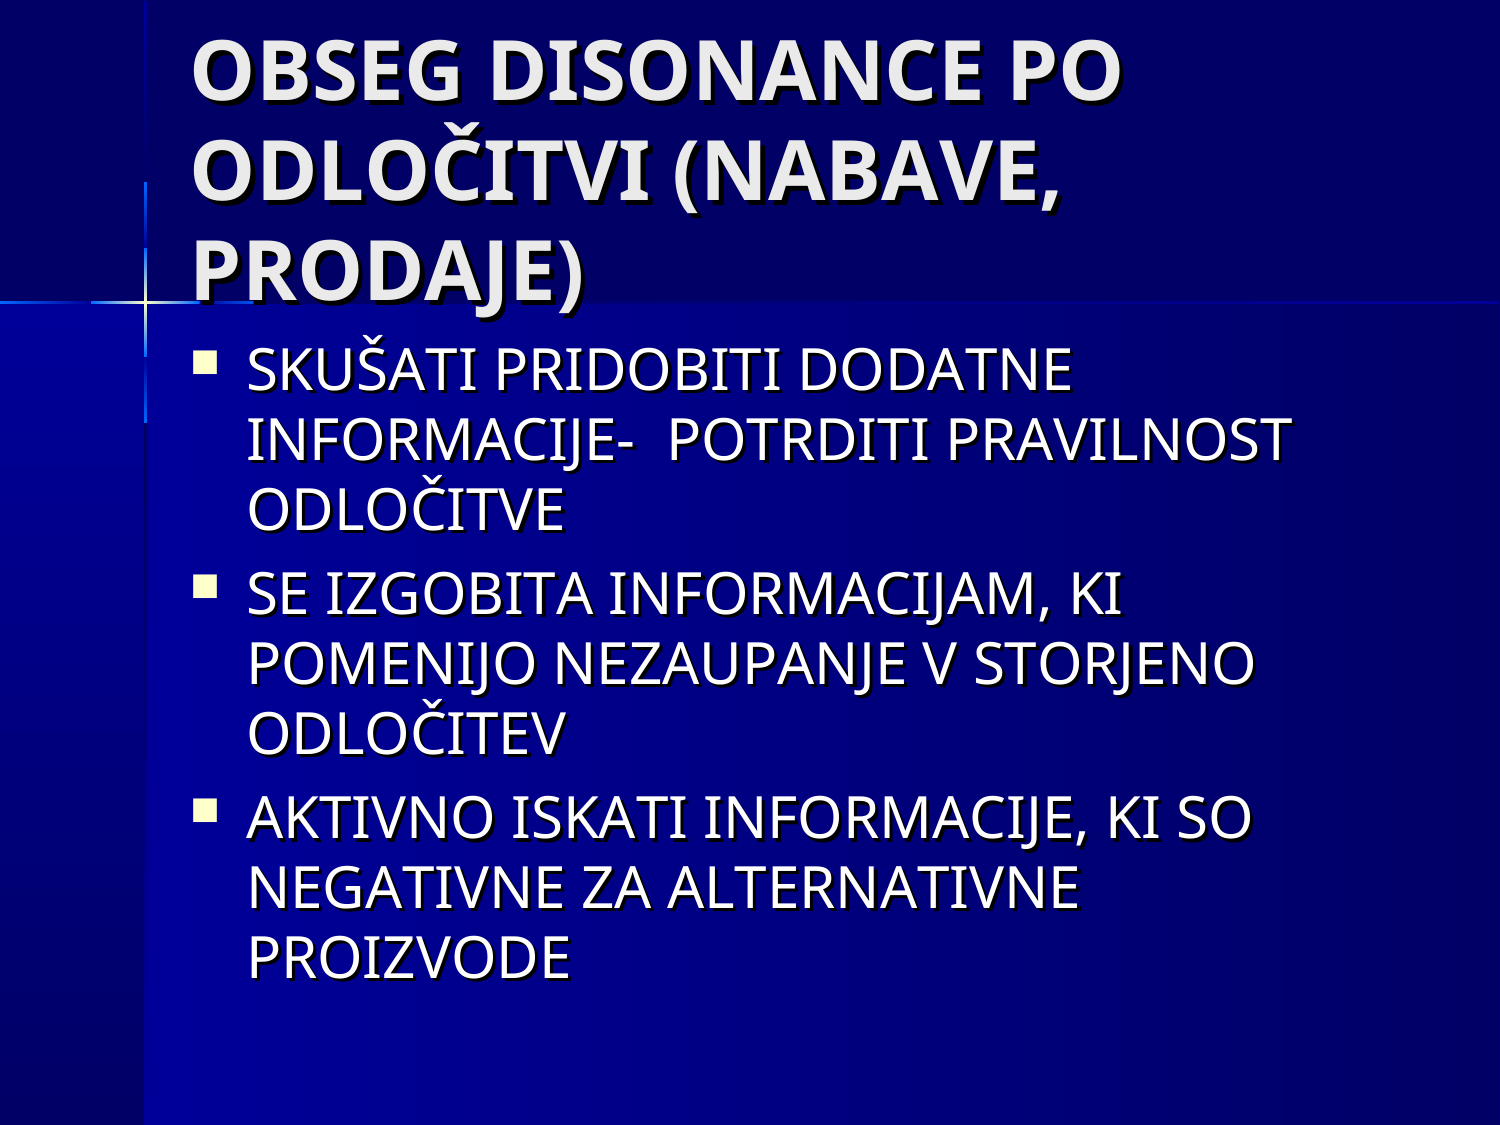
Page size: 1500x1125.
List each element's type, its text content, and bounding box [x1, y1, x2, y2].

title OBSEG DISONANCE PO ODLOČITVI (NABAVE, PRODAJE) [174, 49, 1413, 285]
list SKUŠATI PRIDOBITI DODATNE INFORMACIJE- POTRDITI PRAVILNOST ODLOČITVE SE IZGOBITA INFORMACIJAM, KI POMENIJO NEZAUPANJE V STORJENO ODLOČITEV AKTIVNO ISKATI INFORMACIJE, KI SO NEGATIVNE ZA ALTERNATIVNE PROIZVODE [174, 324, 1413, 1001]
